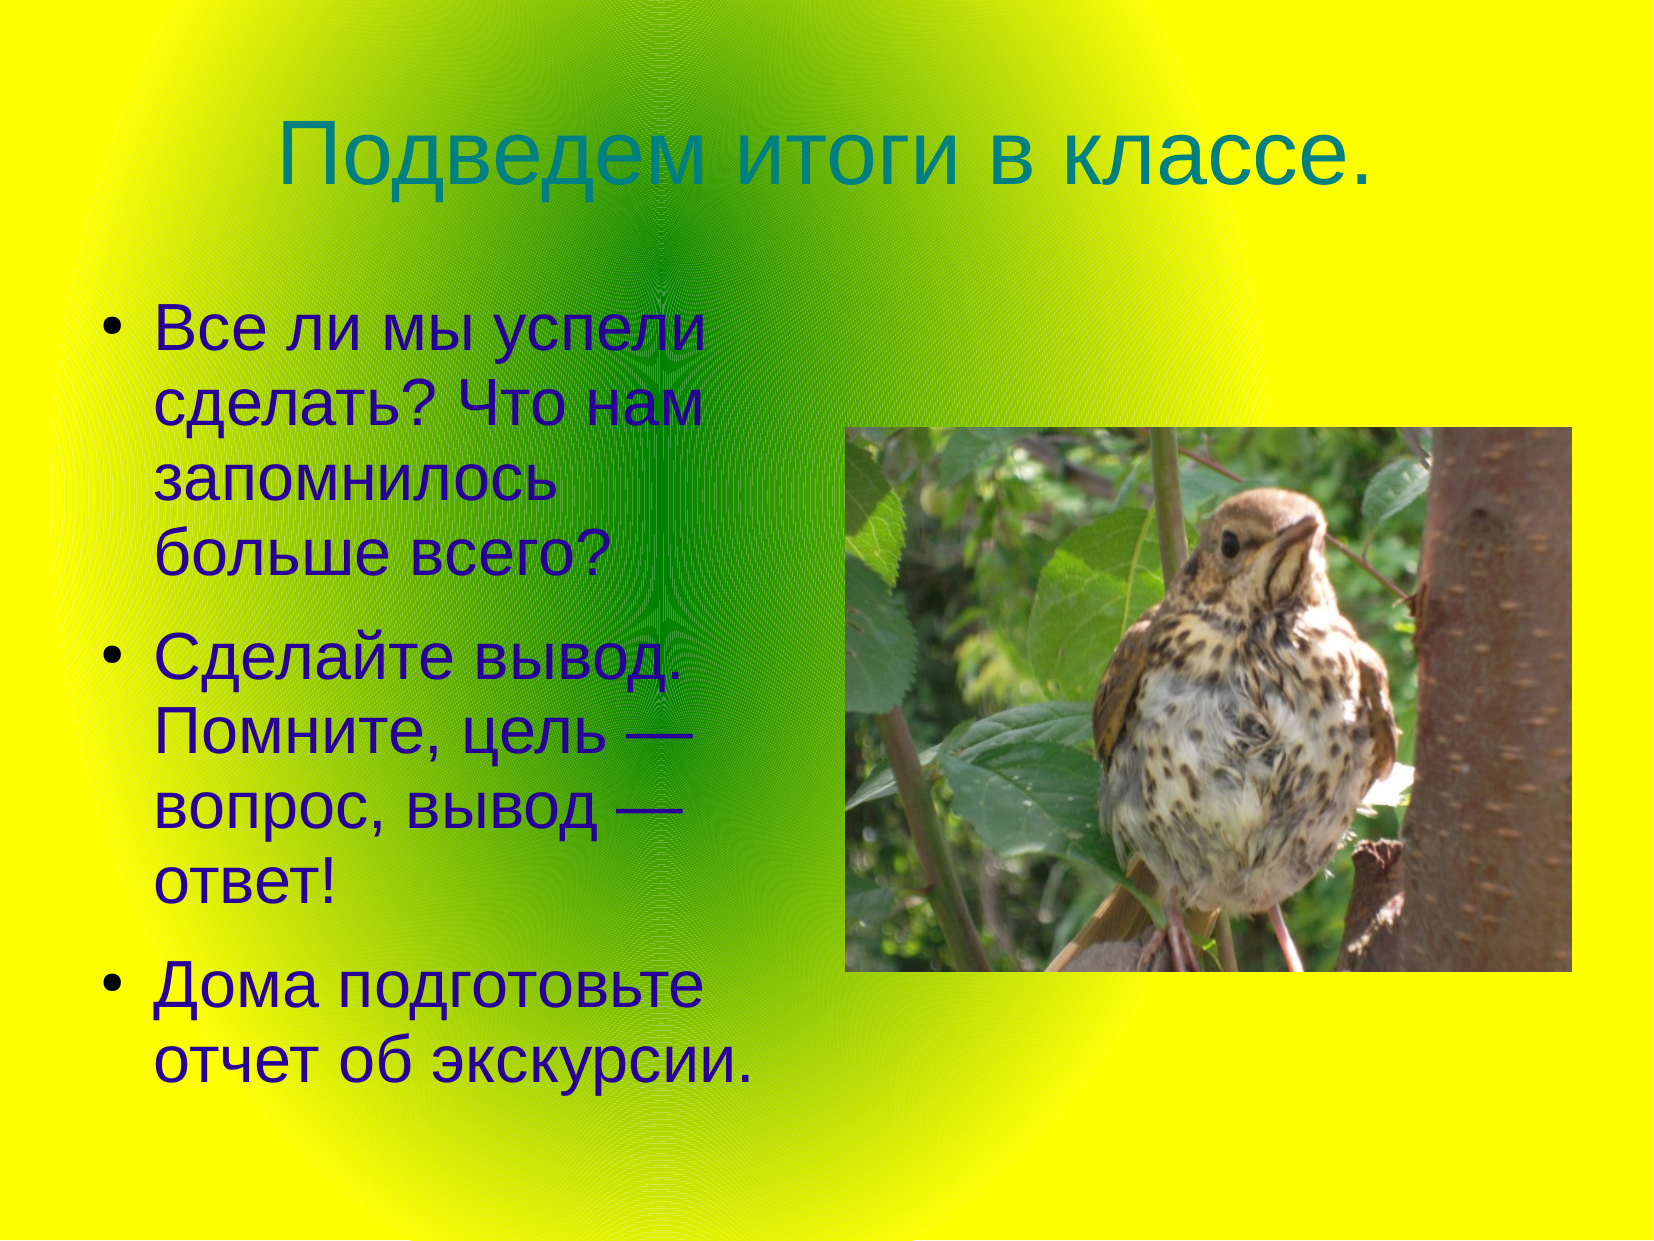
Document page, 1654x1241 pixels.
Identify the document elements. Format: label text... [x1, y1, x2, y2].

title Подведем итоги в классе. [82, 56, 1571, 250]
picture [845, 427, 1572, 972]
list Все ли мы успели сделать? Что нам запомнилось больше всего? Сделайте вывод. Помните, цель — вопрос, вывод — ответ! Дома подготовьте отчет об экскурсии. [82, 290, 809, 1109]
